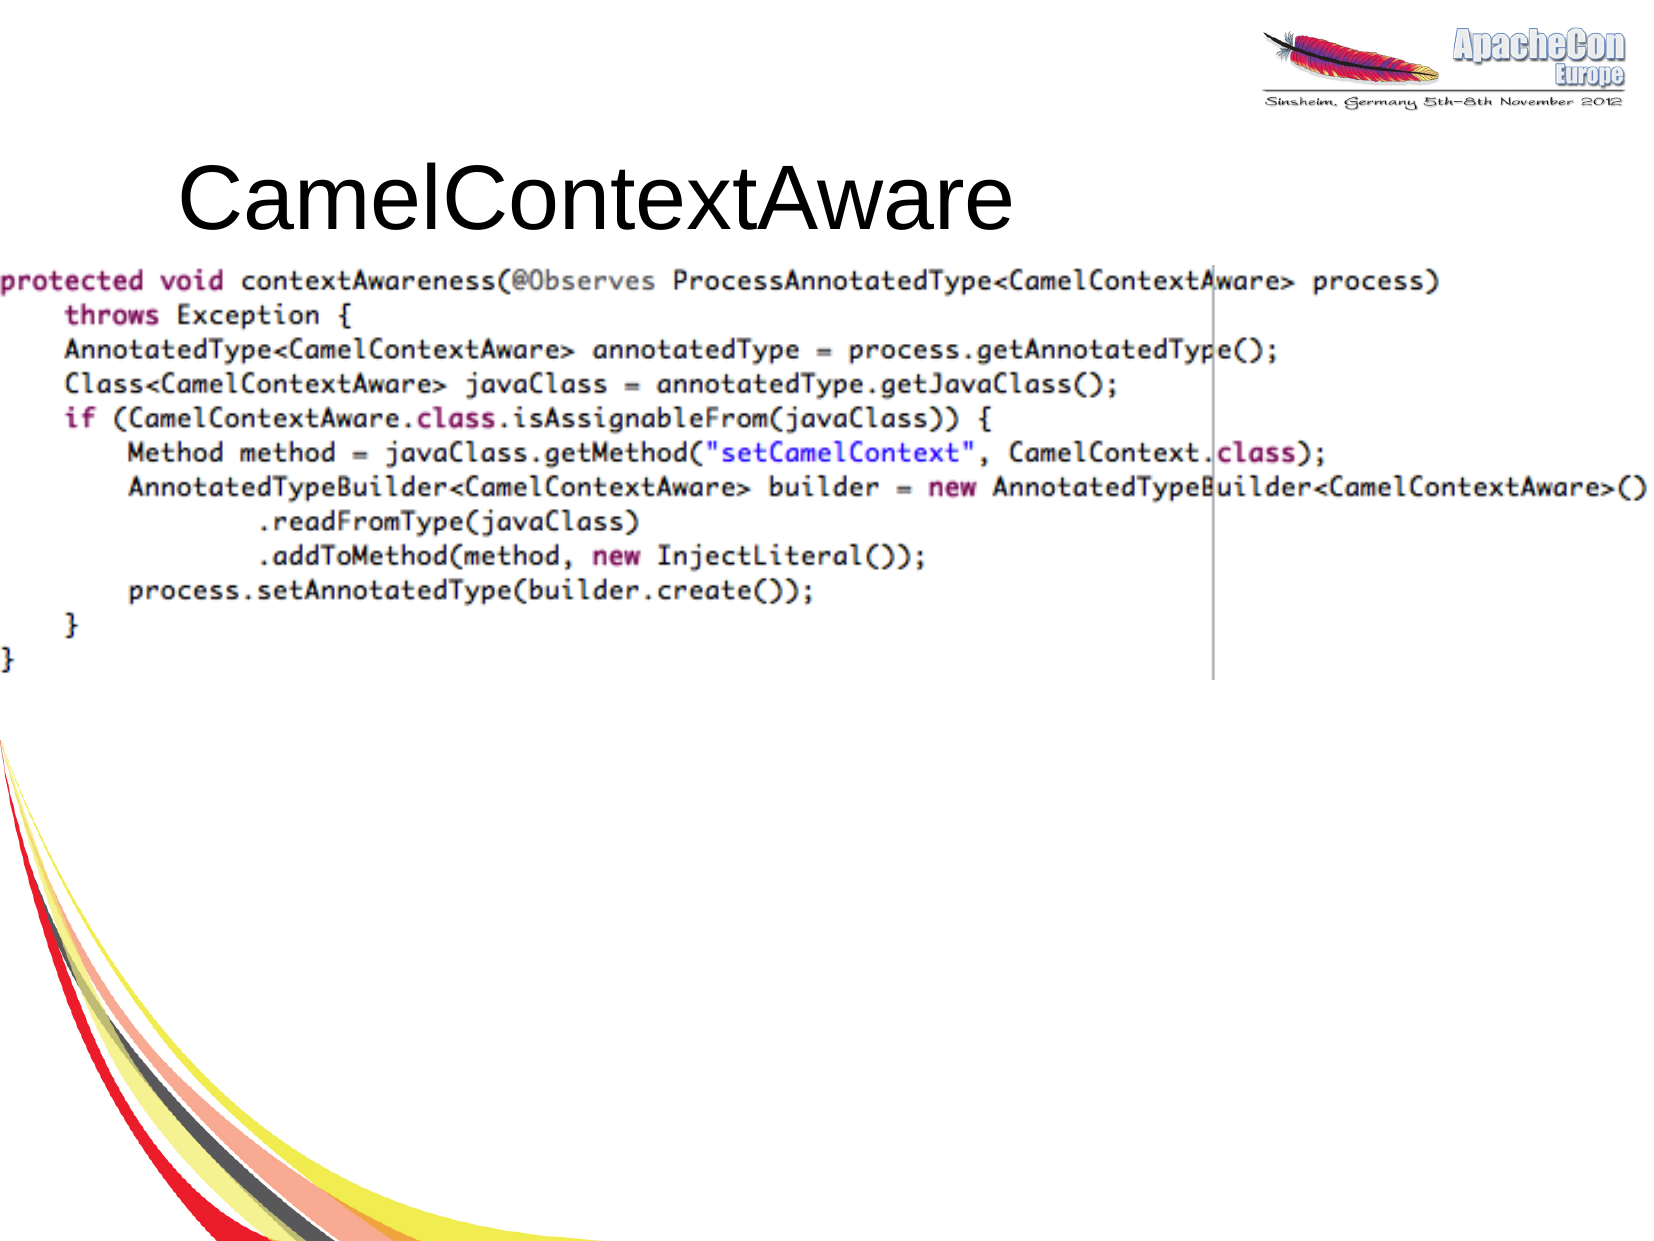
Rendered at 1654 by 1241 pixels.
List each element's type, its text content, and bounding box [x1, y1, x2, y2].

picture [0, 0, 1654, 1241]
title CamelContextAware [177, 141, 1536, 254]
